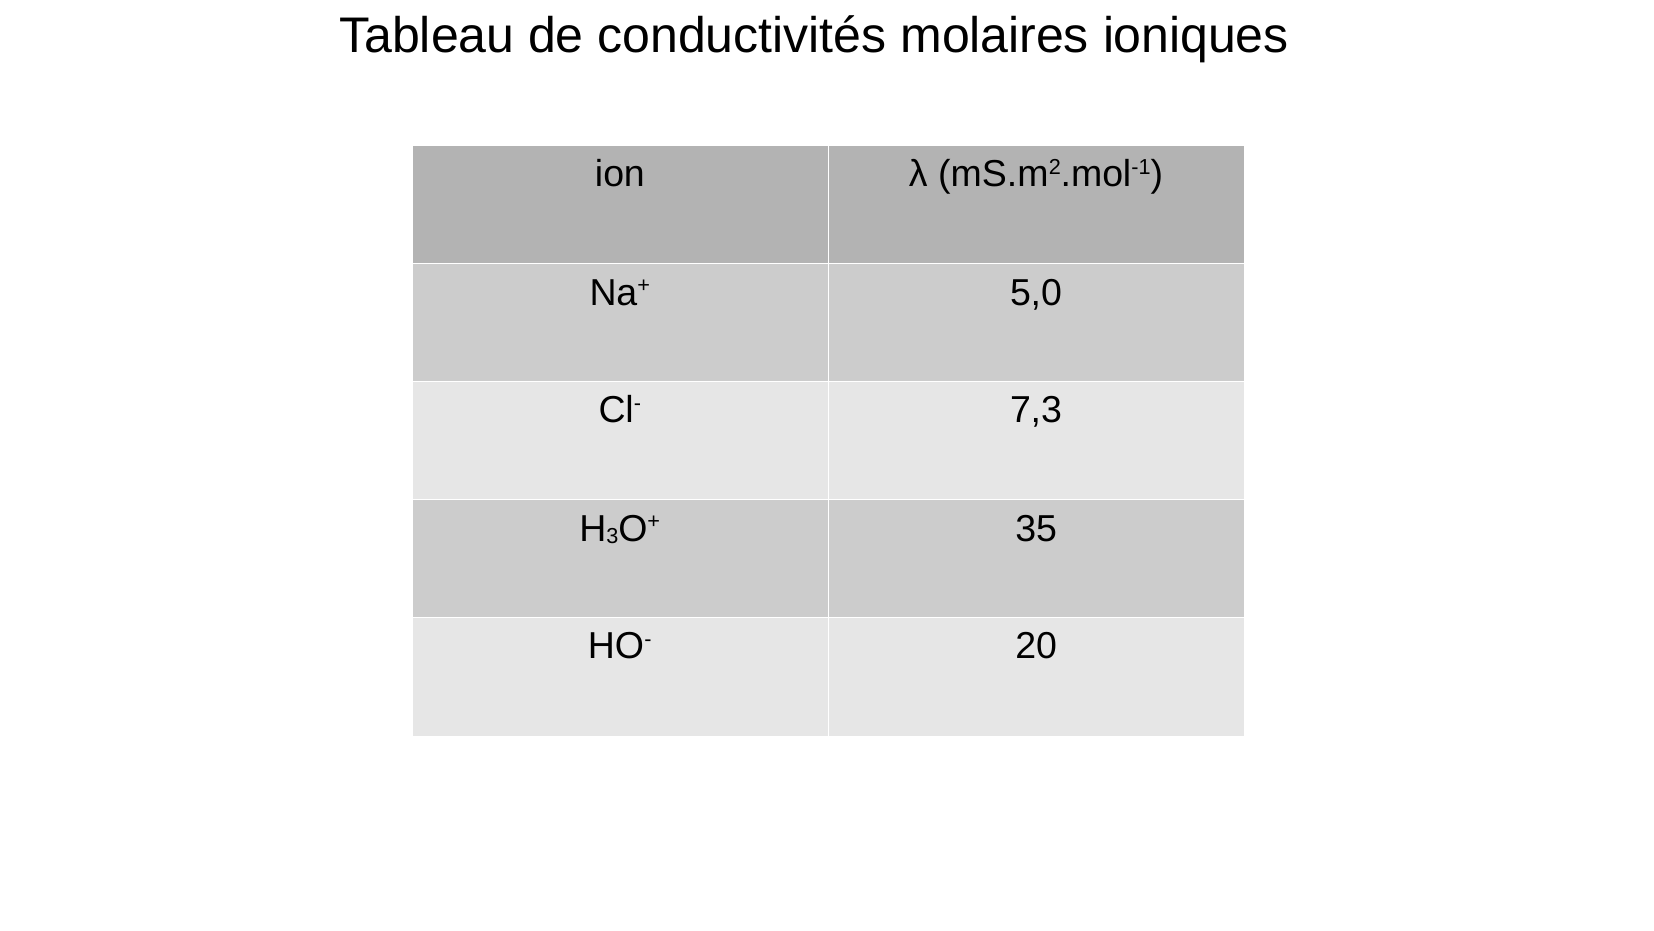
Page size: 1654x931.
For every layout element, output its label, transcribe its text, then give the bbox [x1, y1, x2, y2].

table_cell 20 [829, 618, 1244, 736]
table_cell Na+ [413, 264, 828, 381]
text_box Tableau de conductivités molaires ioniques [324, 0, 1329, 127]
table_cell Cl- [413, 382, 828, 499]
table_cell HO- [413, 618, 828, 736]
table_cell 7,3 [829, 382, 1244, 499]
table_cell H3O+ [413, 500, 828, 617]
table_header ion [413, 146, 828, 263]
table_cell 5,0 [829, 264, 1244, 381]
table_cell 35 [829, 500, 1244, 617]
table_header λ (mS.m2.mol-1) [829, 146, 1244, 263]
